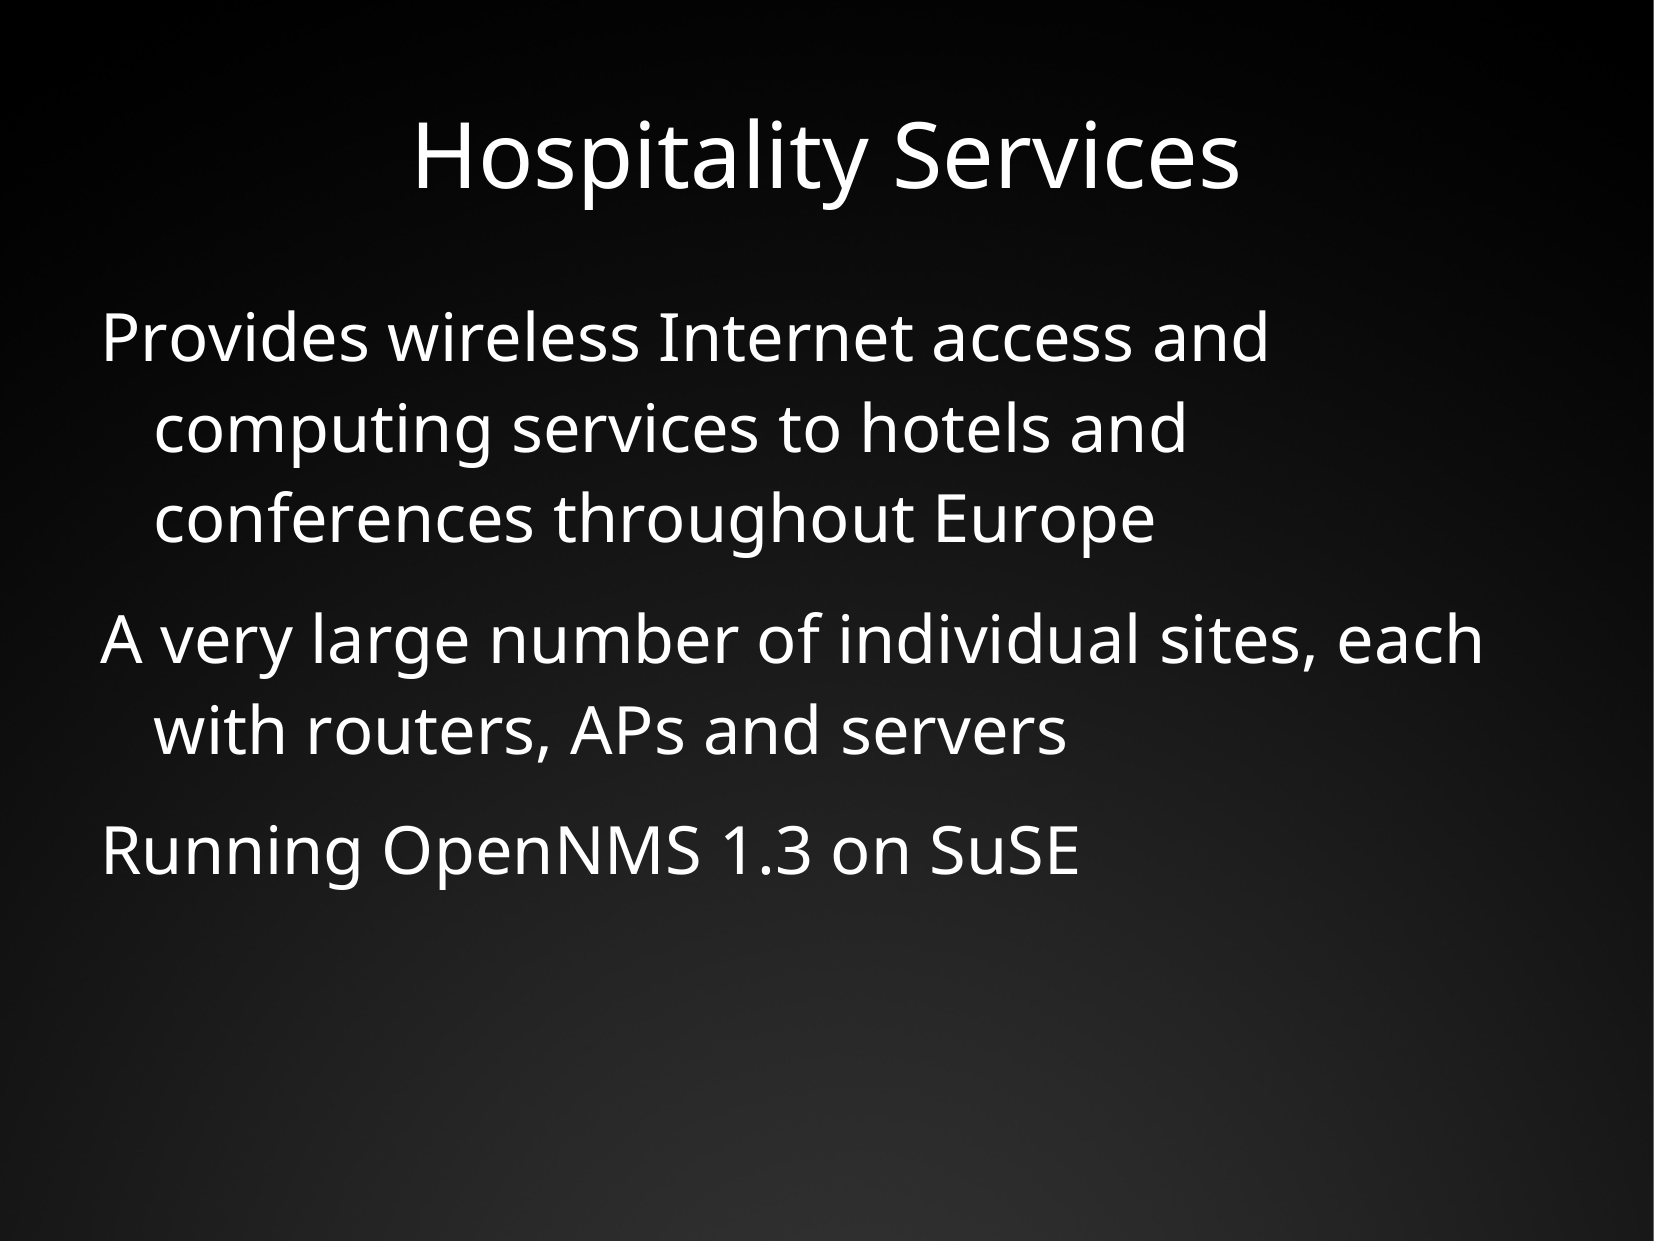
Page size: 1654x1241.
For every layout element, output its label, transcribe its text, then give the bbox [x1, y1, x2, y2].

title Hospitality Services [82, 49, 1571, 257]
picture [0, 0, 1654, 1241]
list Provides wireless Internet access and computing services to hotels and conferences throughout Europe A very large number of individual sites, each with routers, APs and servers Running OpenNMS 1.3 on SuSE [82, 290, 1571, 1109]
